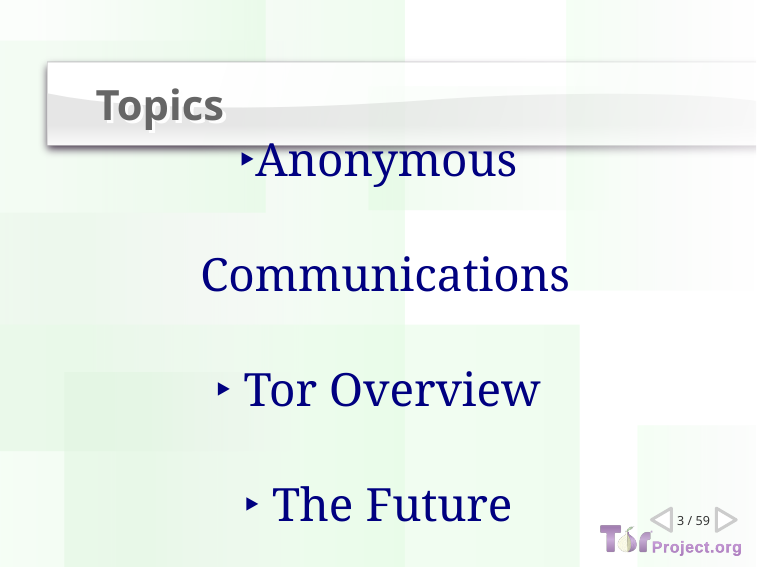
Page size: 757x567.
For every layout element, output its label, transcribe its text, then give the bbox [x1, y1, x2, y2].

text_box Topics [80, 62, 246, 145]
picture [446, 512, 457, 518]
picture [0, 0, 757, 567]
text_box Anonymous Communications Tor Overview The Future [0, 150, 756, 512]
picture [401, 512, 412, 518]
